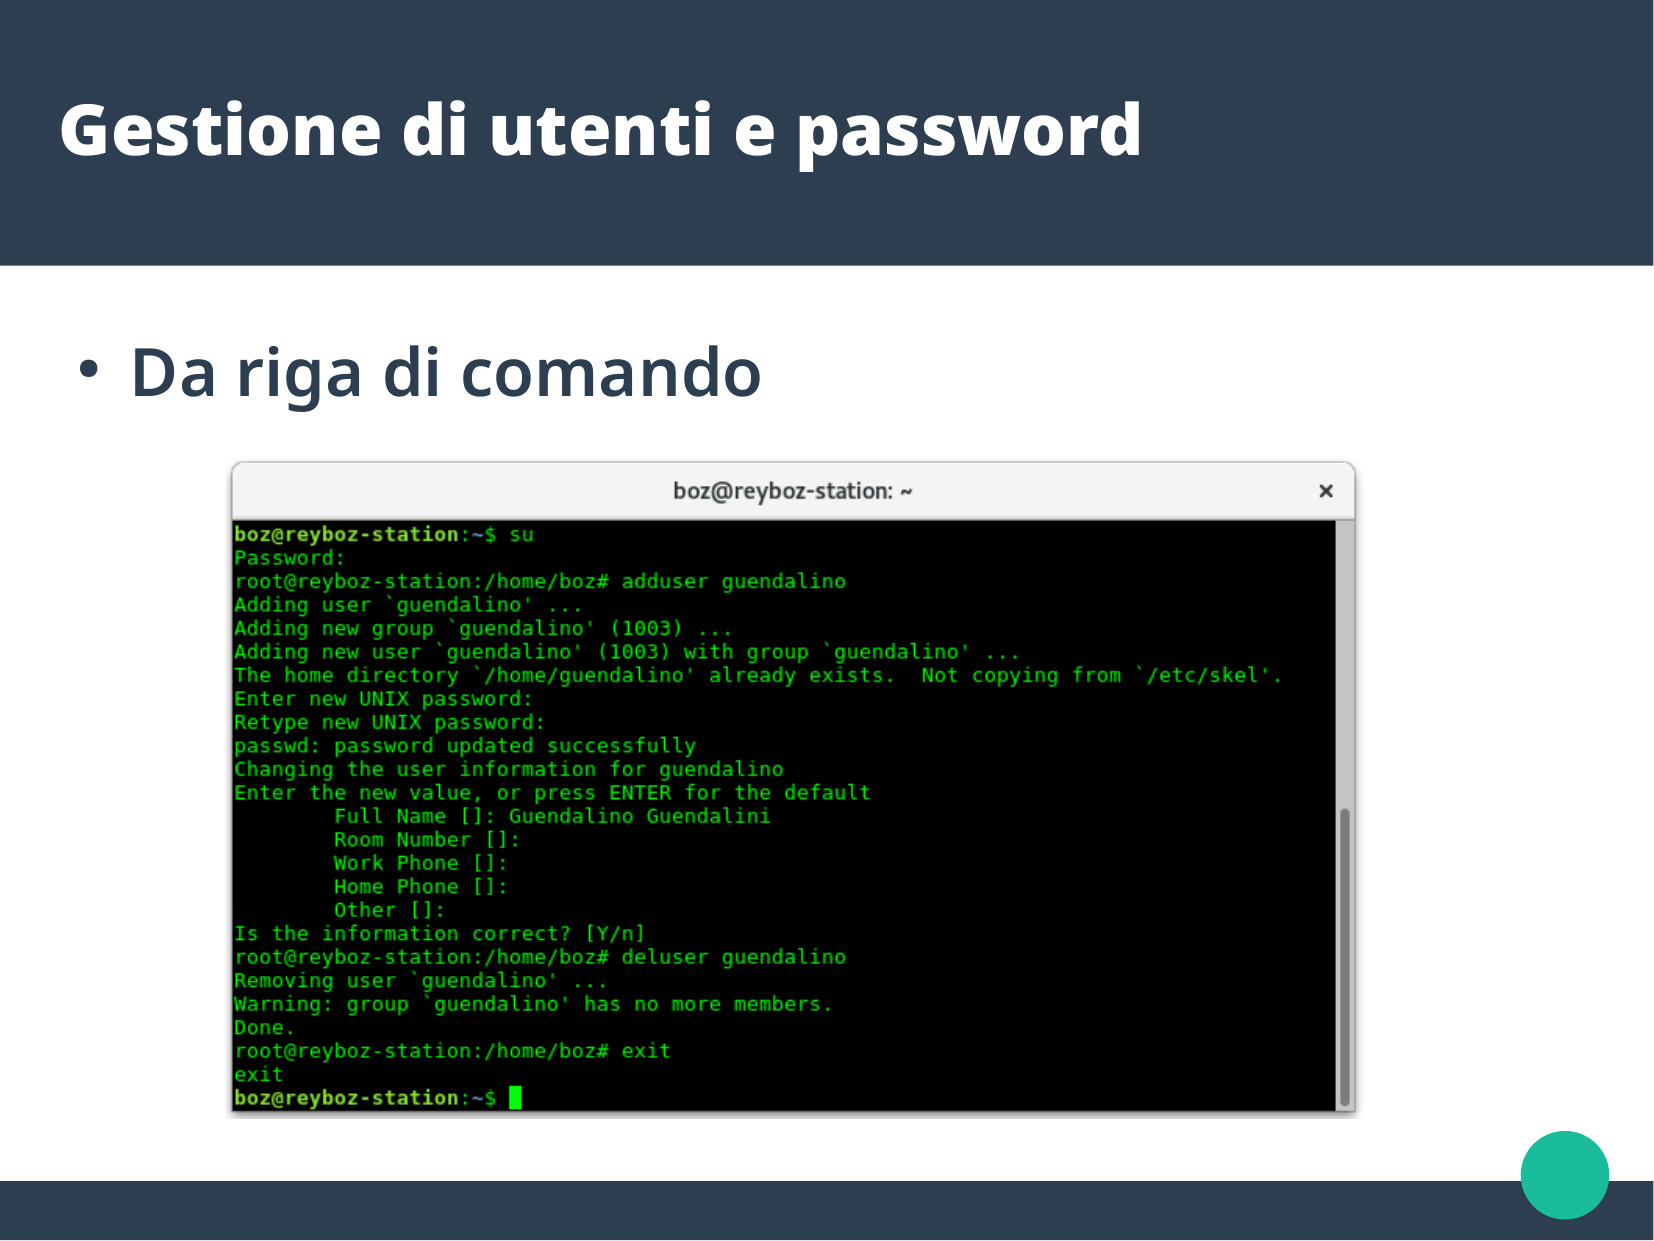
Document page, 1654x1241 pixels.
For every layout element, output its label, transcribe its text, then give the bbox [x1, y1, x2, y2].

title Gestione di utenti e password [59, 49, 1595, 207]
list Da riga di comando [59, 324, 1595, 1152]
picture [225, 449, 1364, 1119]
